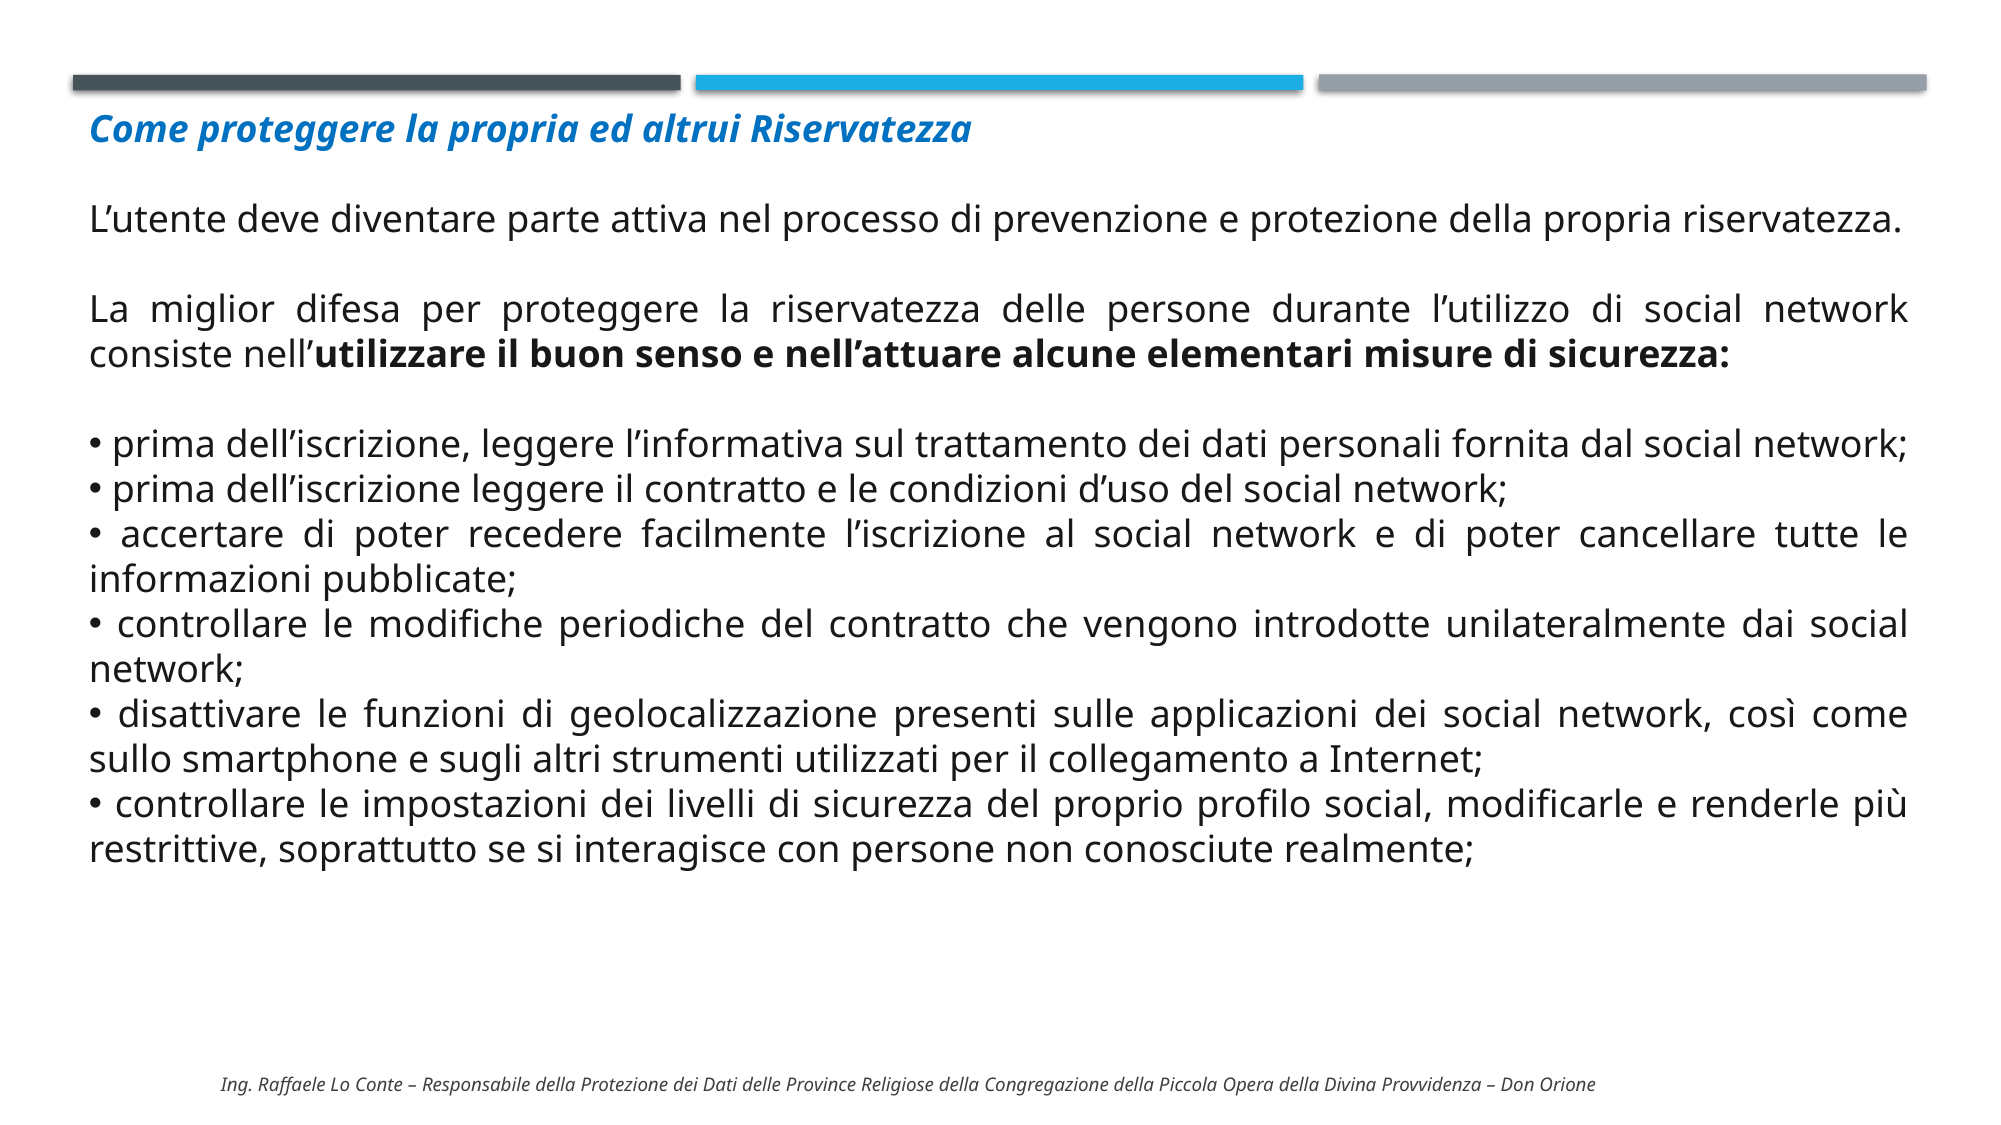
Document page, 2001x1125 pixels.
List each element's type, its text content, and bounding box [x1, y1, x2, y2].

slide_number Ing. Raffaele Lo Conte – Responsabile della Protezione dei Dati delle Province Religiose della Congregazione della Piccola Opera della Divina Provvidenza – Don Orione [100, 1053, 1715, 1114]
text_box Come proteggere la propria ed altrui Riservatezza L’utente deve diventare parte attiva nel processo di prevenzione e protezione della propria riservatezza. La miglior difesa per proteggere la riservatezza delle persone durante l’utilizzo di social network consiste nell’utilizzare il buon senso e nell’attuare alcune elementari misure di sicurezza: prima dell’iscrizione, leggere l’informativa sul trattamento dei dati personali fornita dal social network; prima dell’iscrizione leggere il contratto e le condizioni d’uso del social network; accertare di poter recedere facilmente l’iscrizione al social network e di poter cancellare tutte le informazioni pubblicate; controllare le modifiche periodiche del contratto che vengono introdotte unilateralmente dai social network; disattivare le funzioni di geolocalizzazione presenti sulle applicazioni dei social network, così come sullo smartphone e sugli altri strumenti utilizzati per il collegamento a Internet; controllare le impostazioni dei livelli di sicurezza del proprio profilo social, modificarle e renderle più restrittive, soprattutto se si interagisce con persone non conosciute realmente; [74, 97, 1926, 878]
